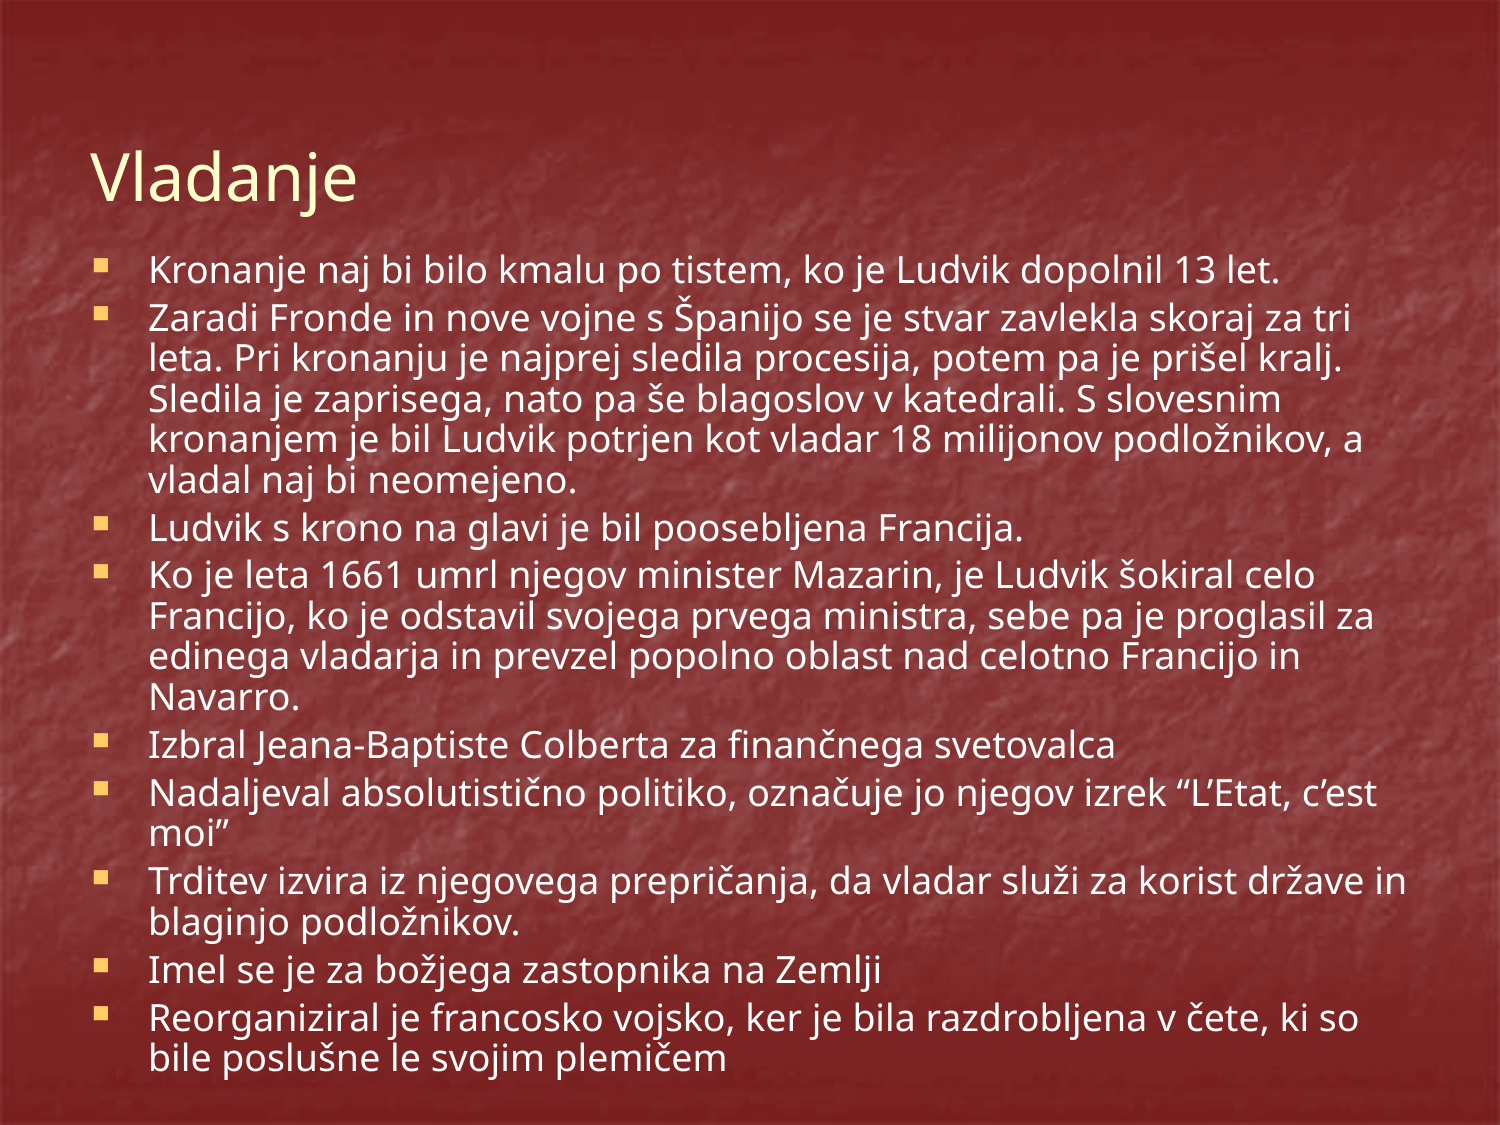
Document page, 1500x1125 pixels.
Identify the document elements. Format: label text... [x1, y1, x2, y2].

picture [0, 0, 1500, 1125]
title Vladanje [75, 62, 1425, 288]
list Kronanje naj bi bilo kmalu po tistem, ko je Ludvik dopolnil 13 let. Zaradi Fronde in nove vojne s Španijo se je stvar zavlekla skoraj za tri leta. Pri kronanju je najprej sledila procesija, potem pa je prišel kralj. Sledila je zaprisega, nato pa še blagoslov v katedrali. S slovesnim kronanjem je bil Ludvik potrjen kot vladar 18 milijonov podložnikov, a vladal naj bi neomejeno. Ludvik s krono na glavi je bil poosebljena Francija. Ko je leta 1661 umrl njegov minister Mazarin, je Ludvik šokiral celo Francijo, ko je odstavil svojega prvega ministra, sebe pa je proglasil za edinega vladarja in prevzel popolno oblast nad celotno Francijo in Navarro. Izbral Jeana-Baptiste Colberta za finančnega svetovalca Nadaljeval absolutistično politiko, označuje jo njegov izrek “L’Etat, c’est moi” Trditev izvira iz njegovega prepričanja, da vladar služi za korist države in blaginjo podložnikov. Imel se je za božjega zastopnika na Zemlji Reorganiziral je francosko vojsko, ker je bila razdrobljena v čete, ki so bile poslušne le svojim plemičem [76, 243, 1447, 1071]
